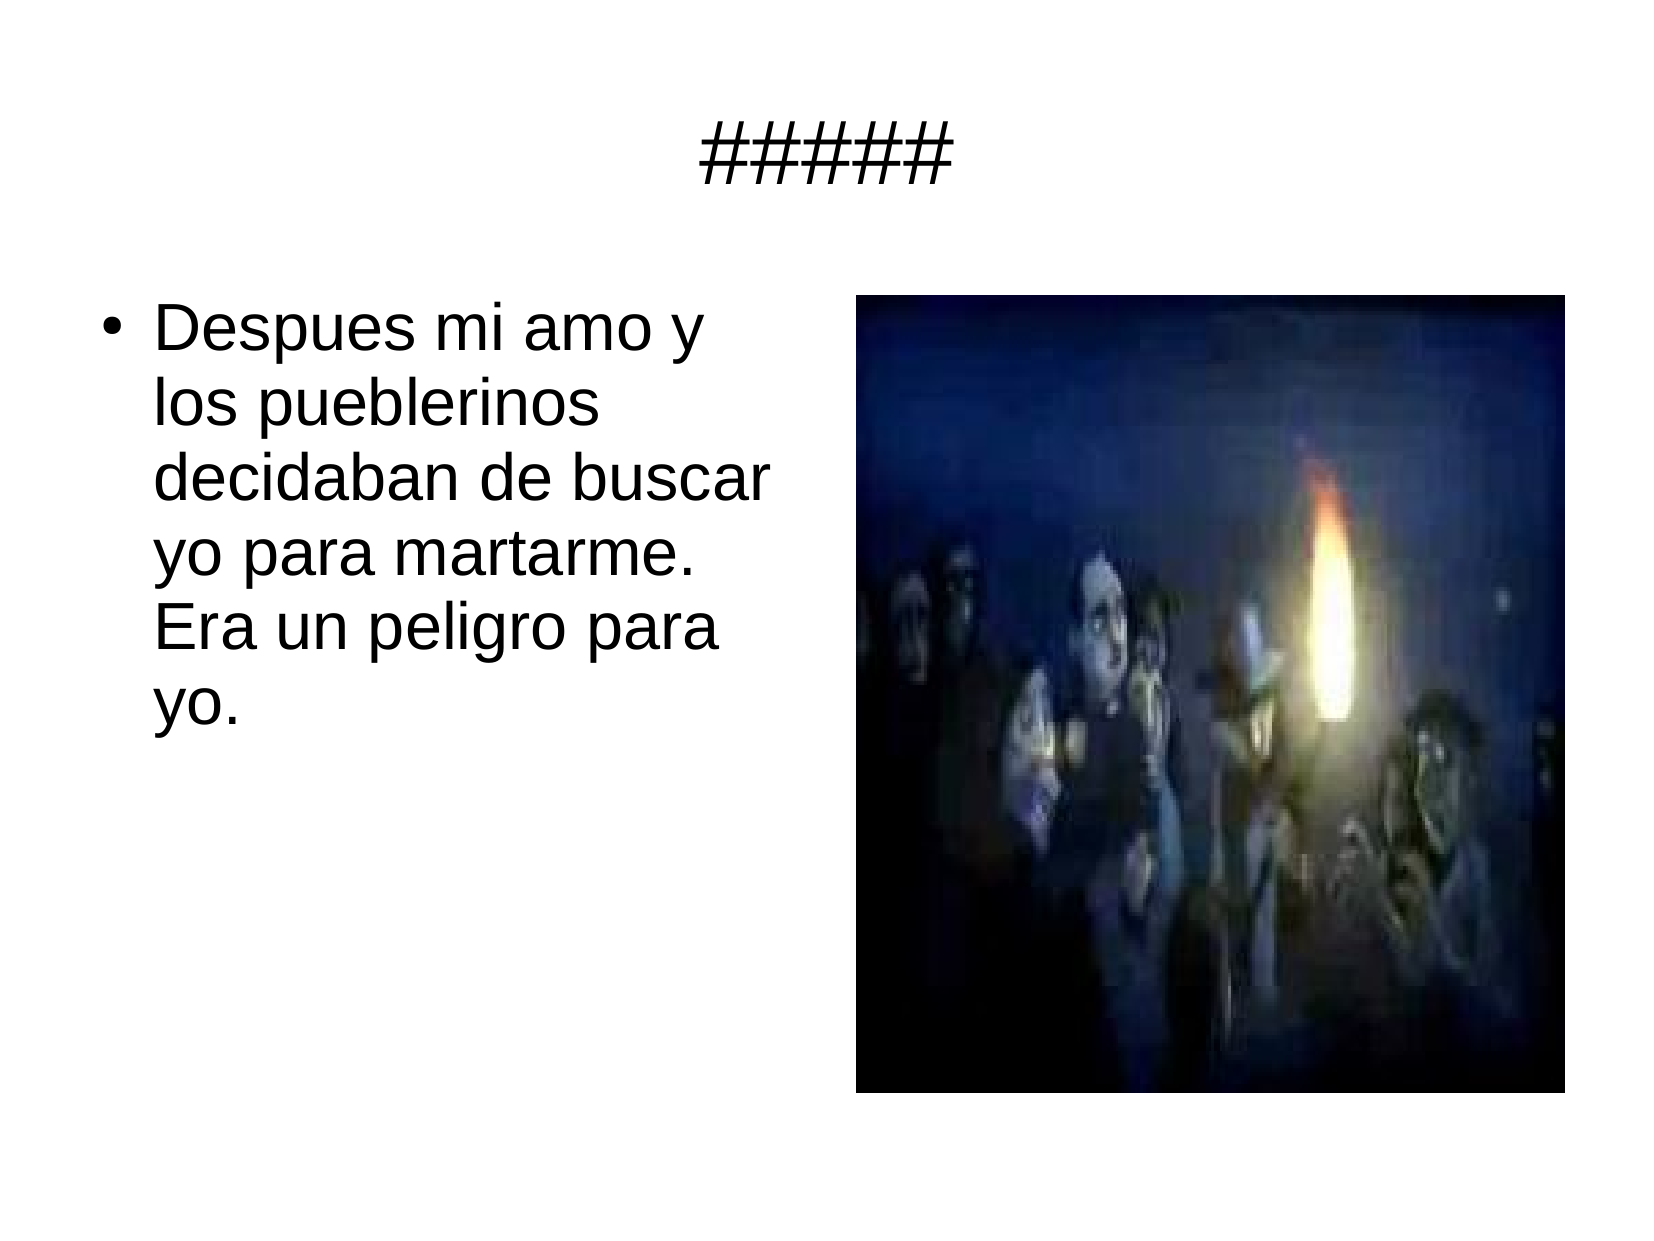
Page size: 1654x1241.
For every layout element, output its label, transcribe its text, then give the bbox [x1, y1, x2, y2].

list Despues mi amo y los pueblerinos decidaban de buscar yo para martarme. Era un peligro para yo. [82, 290, 809, 1109]
picture [845, 290, 1572, 1109]
title ##### [82, 49, 1571, 257]
